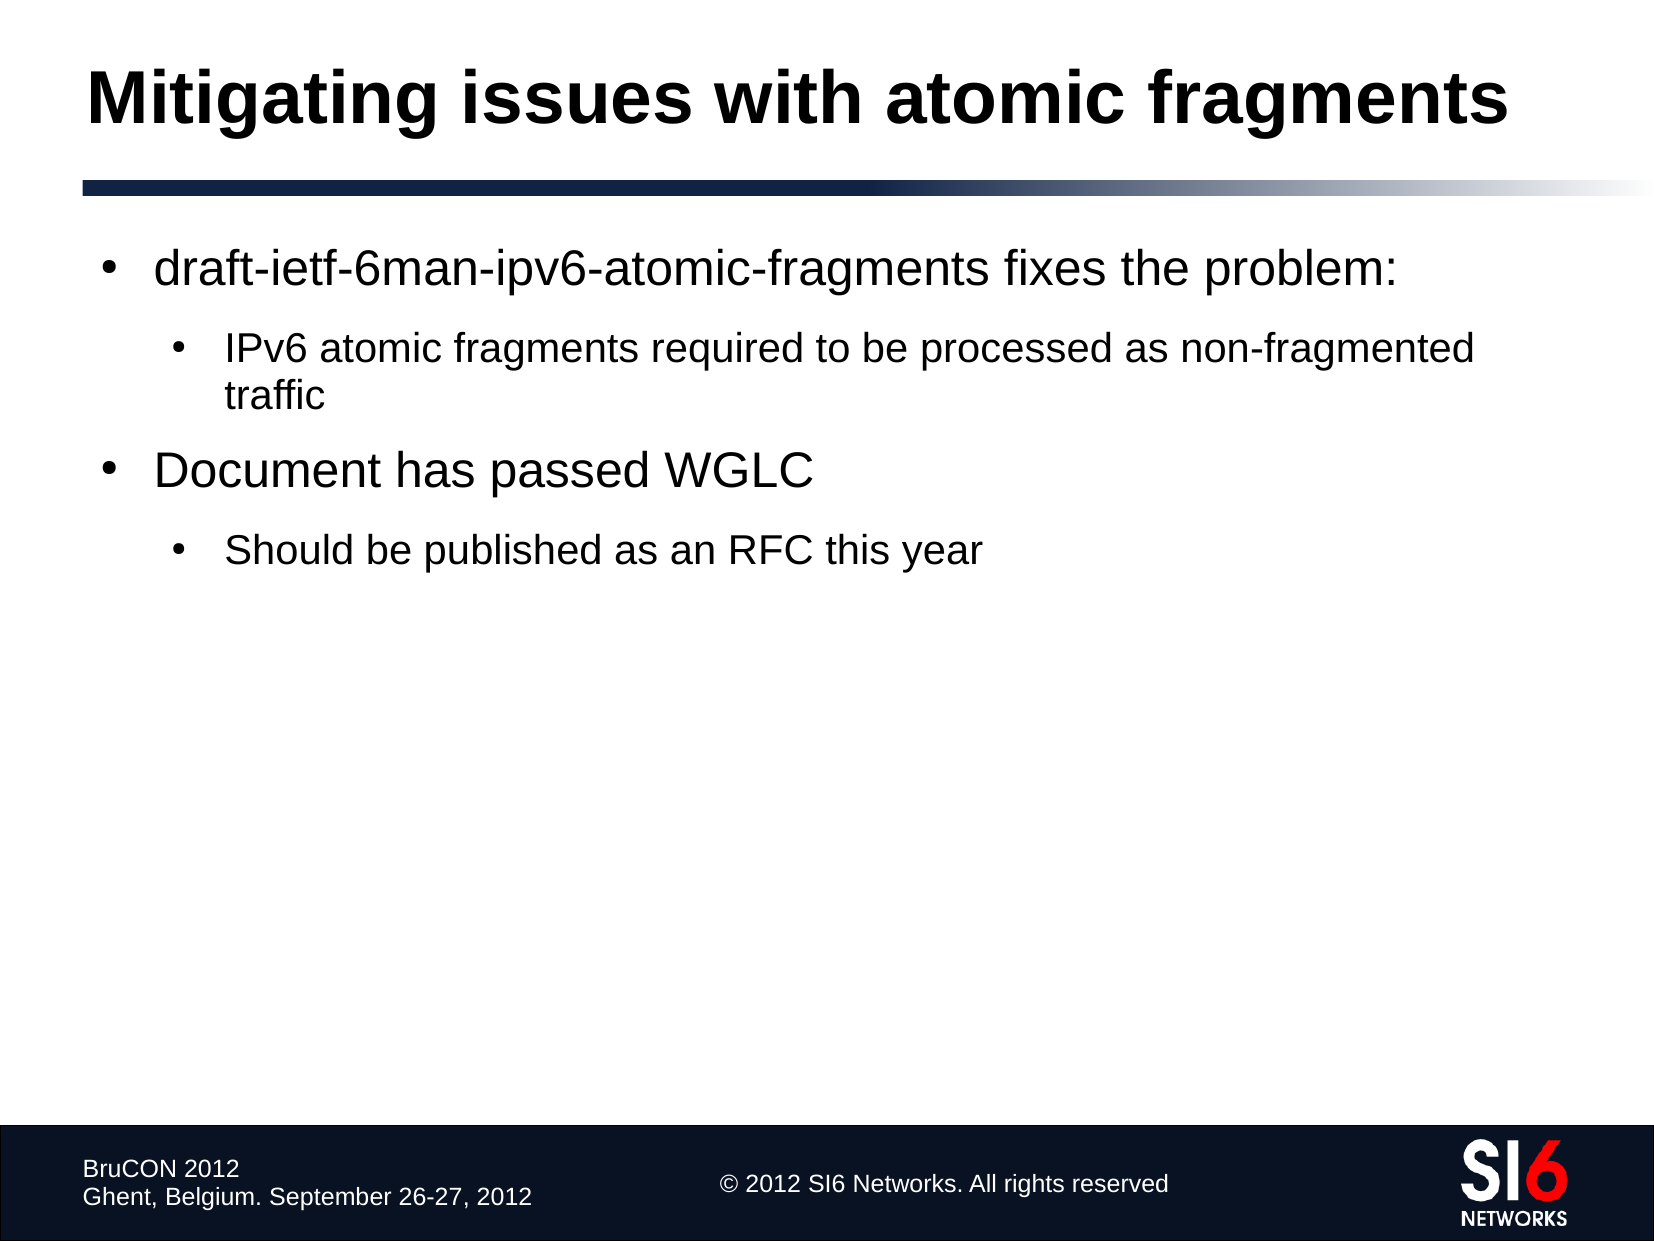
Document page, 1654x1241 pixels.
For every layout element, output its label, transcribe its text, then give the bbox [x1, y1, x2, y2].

title Mitigating issues with atomic fragments [86, 30, 1576, 166]
list draft-ietf-6man-ipv6-atomic-fragments fixes the problem: IPv6 atomic fragments required to be processed as non-fragmented traffic Document has passed WGLC Should be published as an RFC this year [82, 240, 1571, 1059]
picture [1461, 1139, 1567, 1226]
